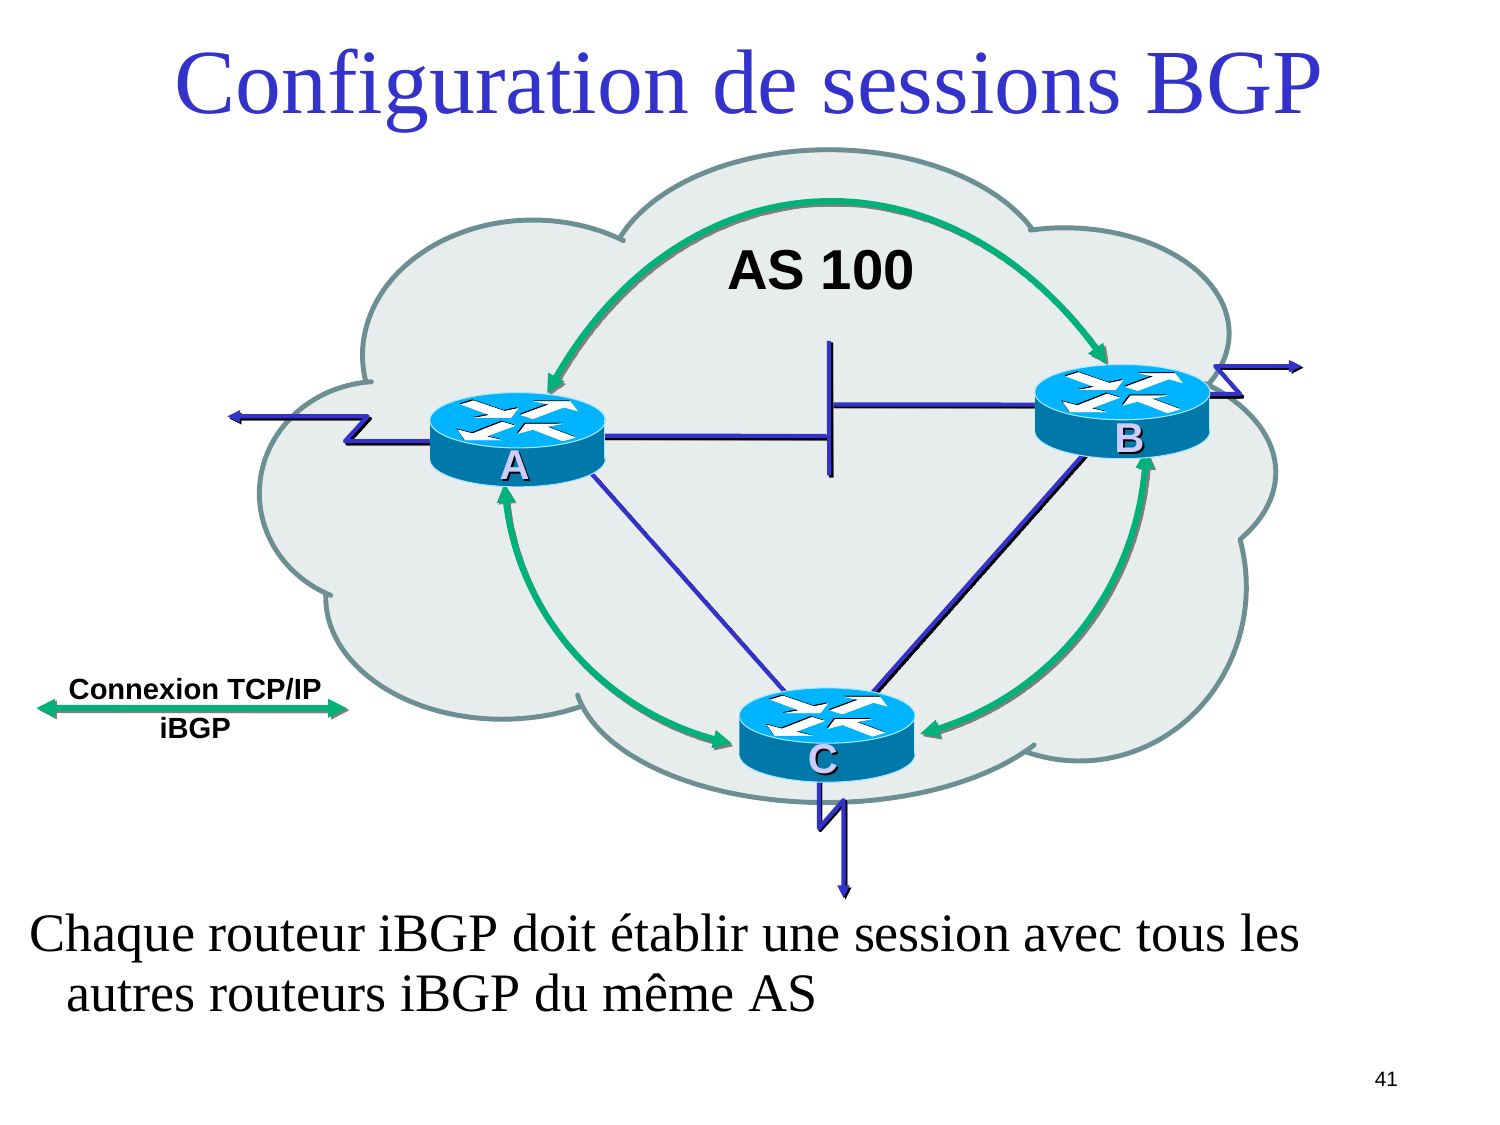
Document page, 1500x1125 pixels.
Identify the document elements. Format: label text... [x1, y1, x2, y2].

title Configuration de sessions BGP [112, 20, 1388, 145]
picture [463, 401, 516, 417]
text_box C [807, 735, 839, 783]
text_box A [513, 459, 518, 467]
picture [254, 144, 1281, 808]
picture [832, 697, 885, 713]
picture [522, 402, 575, 418]
picture [460, 422, 512, 440]
text_box Connexion TCP/IP iBGP [53, 658, 254, 705]
text_box Connexion TCP/IP iBGP [53, 714, 254, 753]
picture [769, 718, 821, 735]
text_box Chaque routeur iBGP doit établir une session avec tous les autres routeurs iBGP du même AS [15, 896, 1391, 1031]
text_box A [499, 441, 530, 489]
text_box AS 100 [677, 238, 965, 302]
picture [520, 424, 573, 440]
text_box B [1114, 415, 1145, 462]
picture [829, 719, 883, 736]
picture [772, 696, 826, 713]
